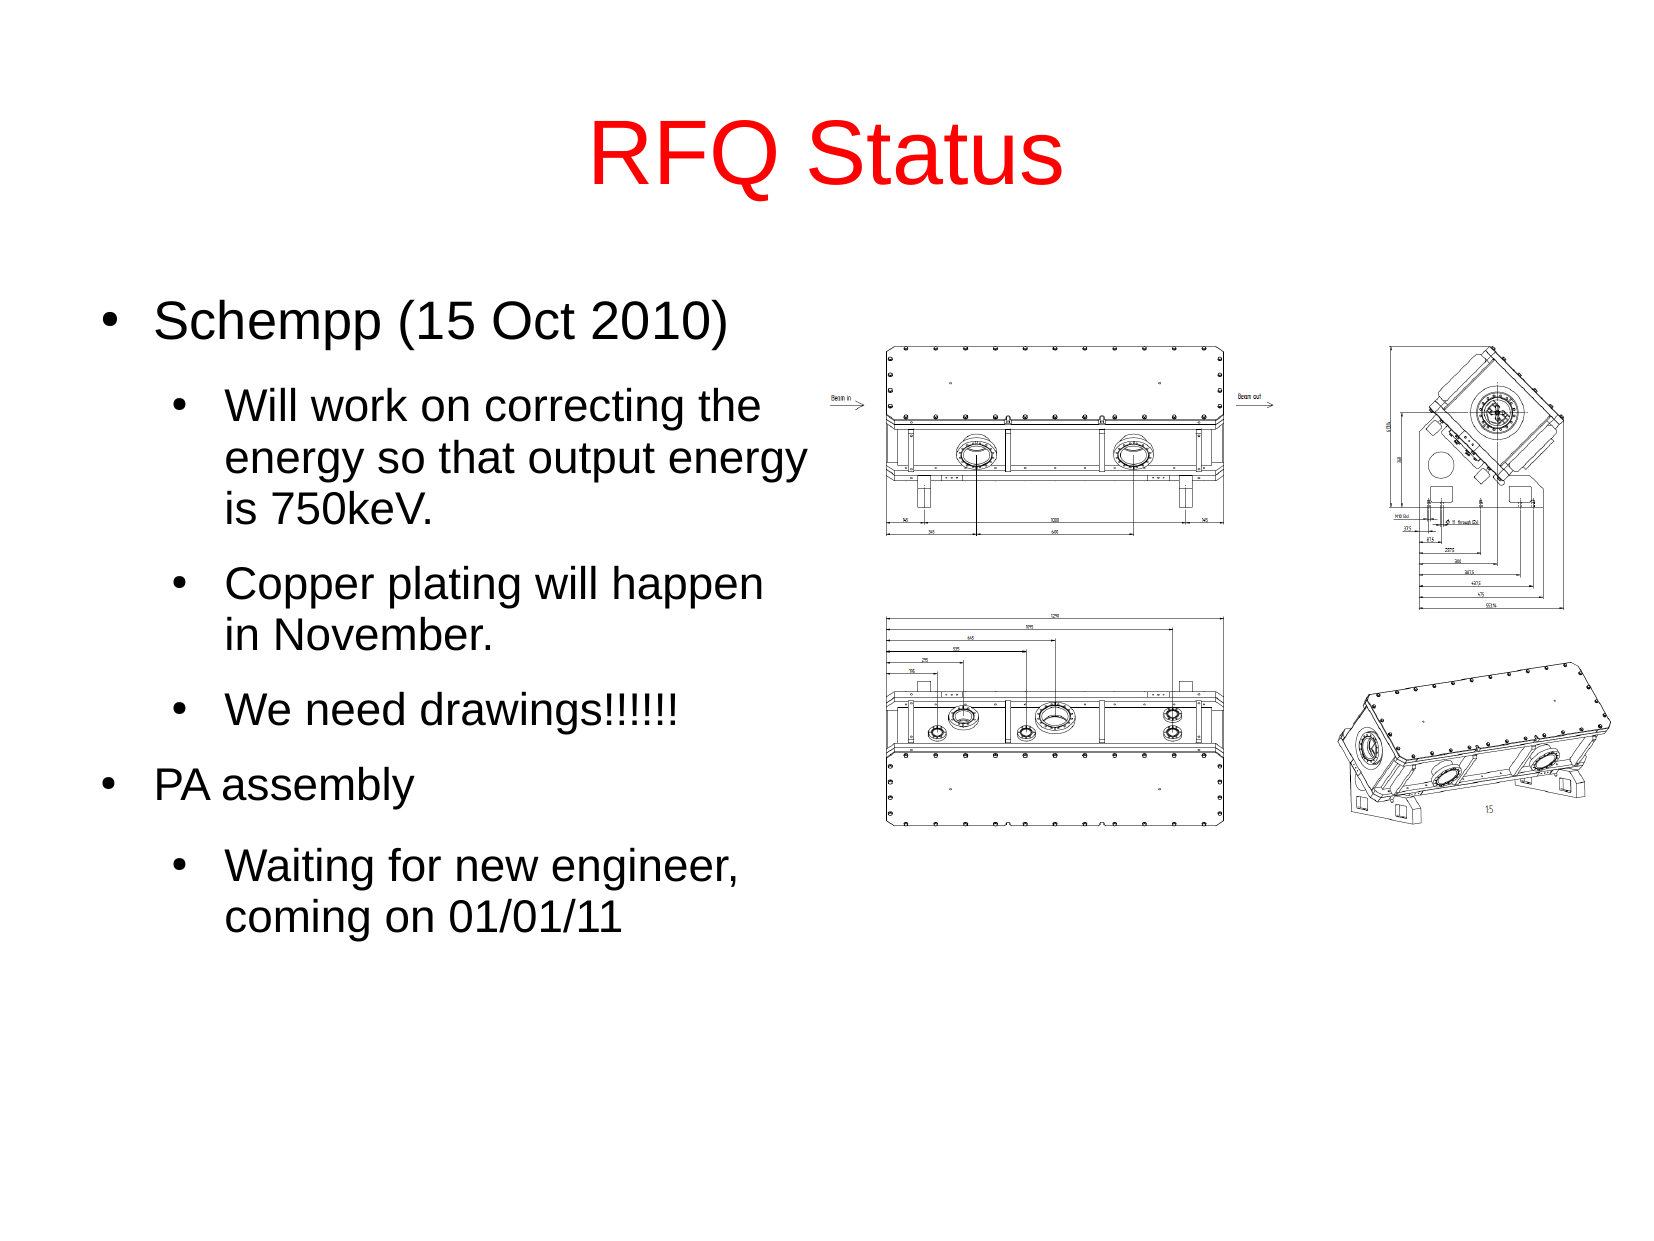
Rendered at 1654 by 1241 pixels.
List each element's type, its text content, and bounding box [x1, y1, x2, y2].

title RFQ Status [82, 49, 1571, 257]
list Schempp (15 Oct 2010) Will work on correcting the energy so that output energy is 750keV. Copper plating will happen in November. We need drawings!!!!!! PA assembly Waiting for new engineer, coming on 01/01/11 [82, 290, 809, 1109]
picture [814, 296, 1628, 829]
